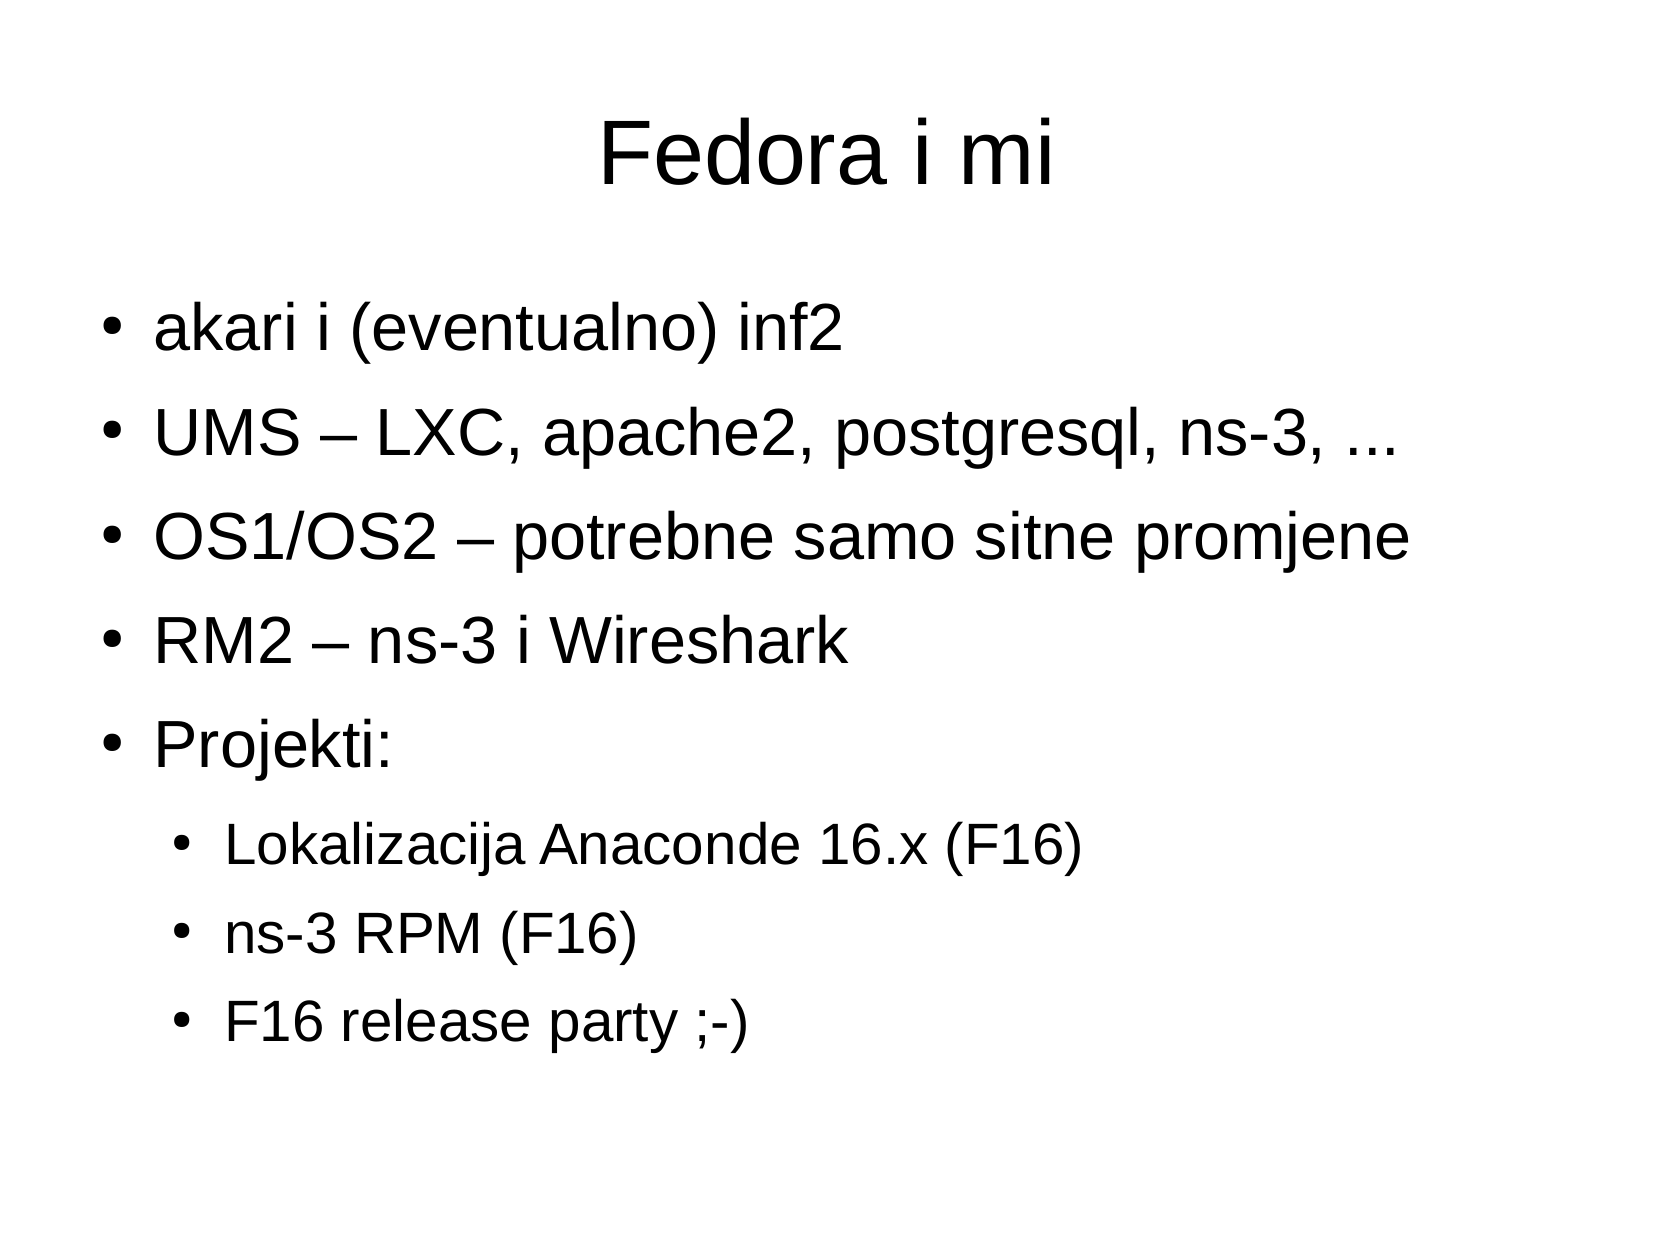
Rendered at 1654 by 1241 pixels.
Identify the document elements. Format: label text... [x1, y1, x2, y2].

list akari i (eventualno) inf2 UMS – LXC, apache2, postgresql, ns-3, ... OS1/OS2 – potrebne samo sitne promjene RM2 – ns-3 i Wireshark Projekti: Lokalizacija Anaconde 16.x (F16) ns-3 RPM (F16) F16 release party ;-) [82, 290, 1571, 1109]
title Fedora i mi [82, 49, 1571, 257]
